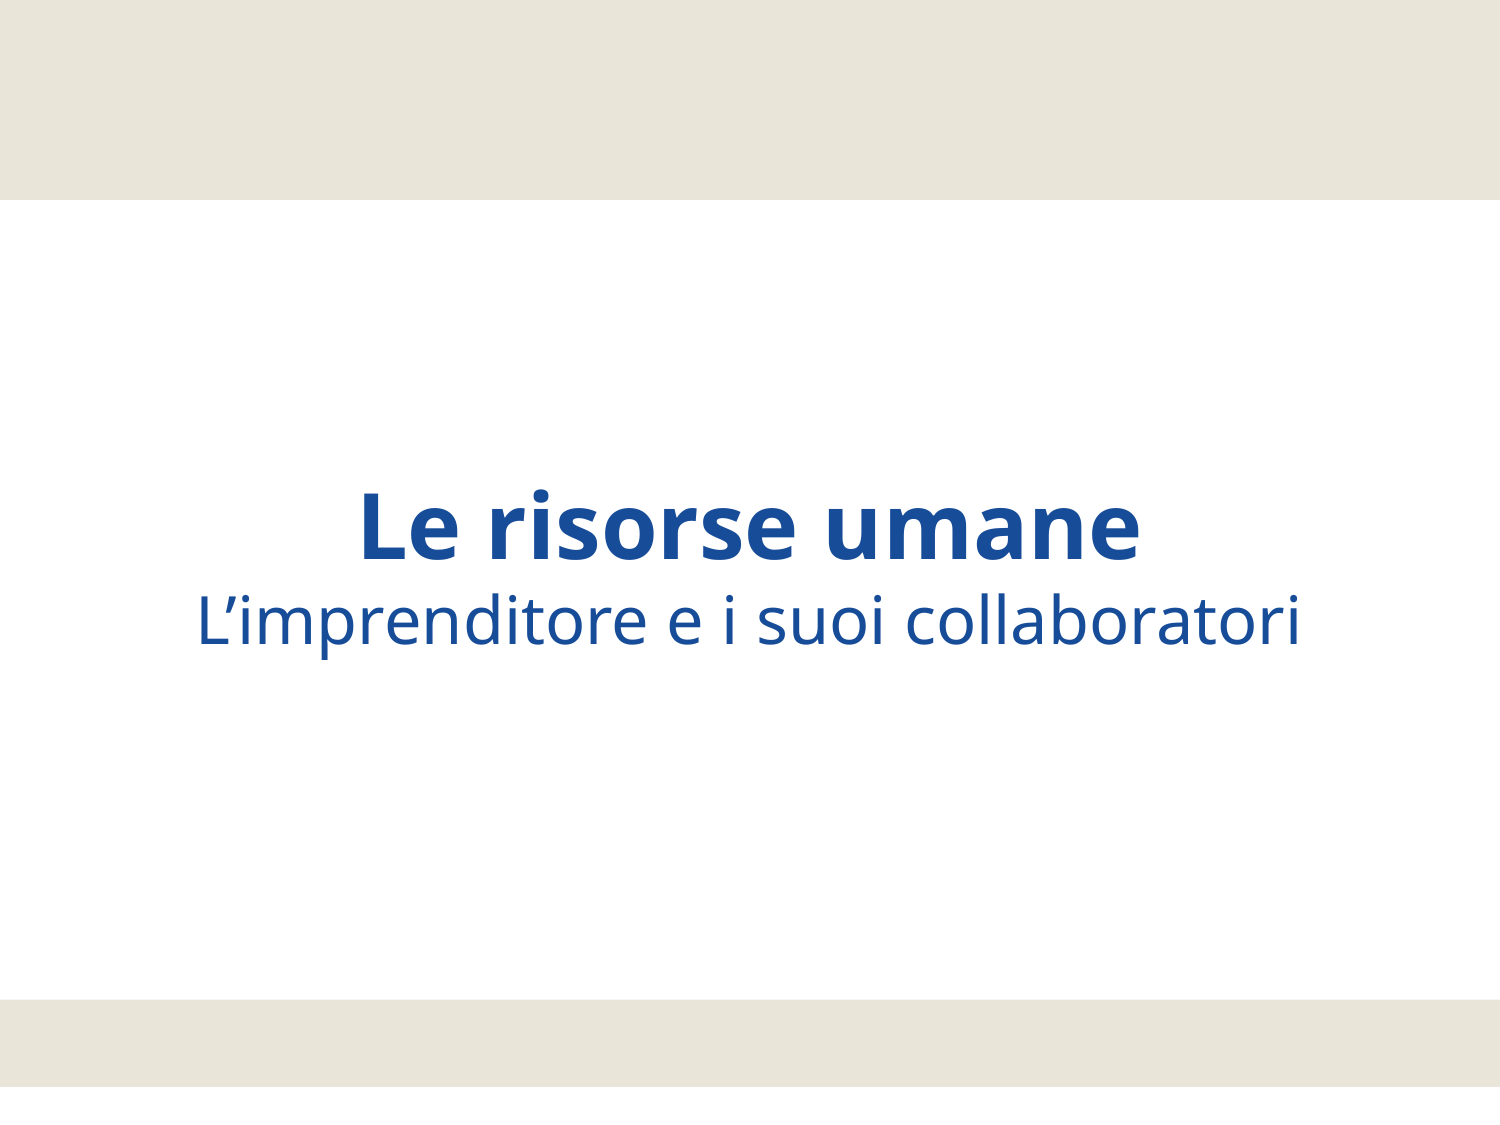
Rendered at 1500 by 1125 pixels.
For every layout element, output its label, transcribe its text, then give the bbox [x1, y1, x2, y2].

title Le risorse umane L’imprenditore e i suoi collaboratori [93, 468, 1407, 657]
